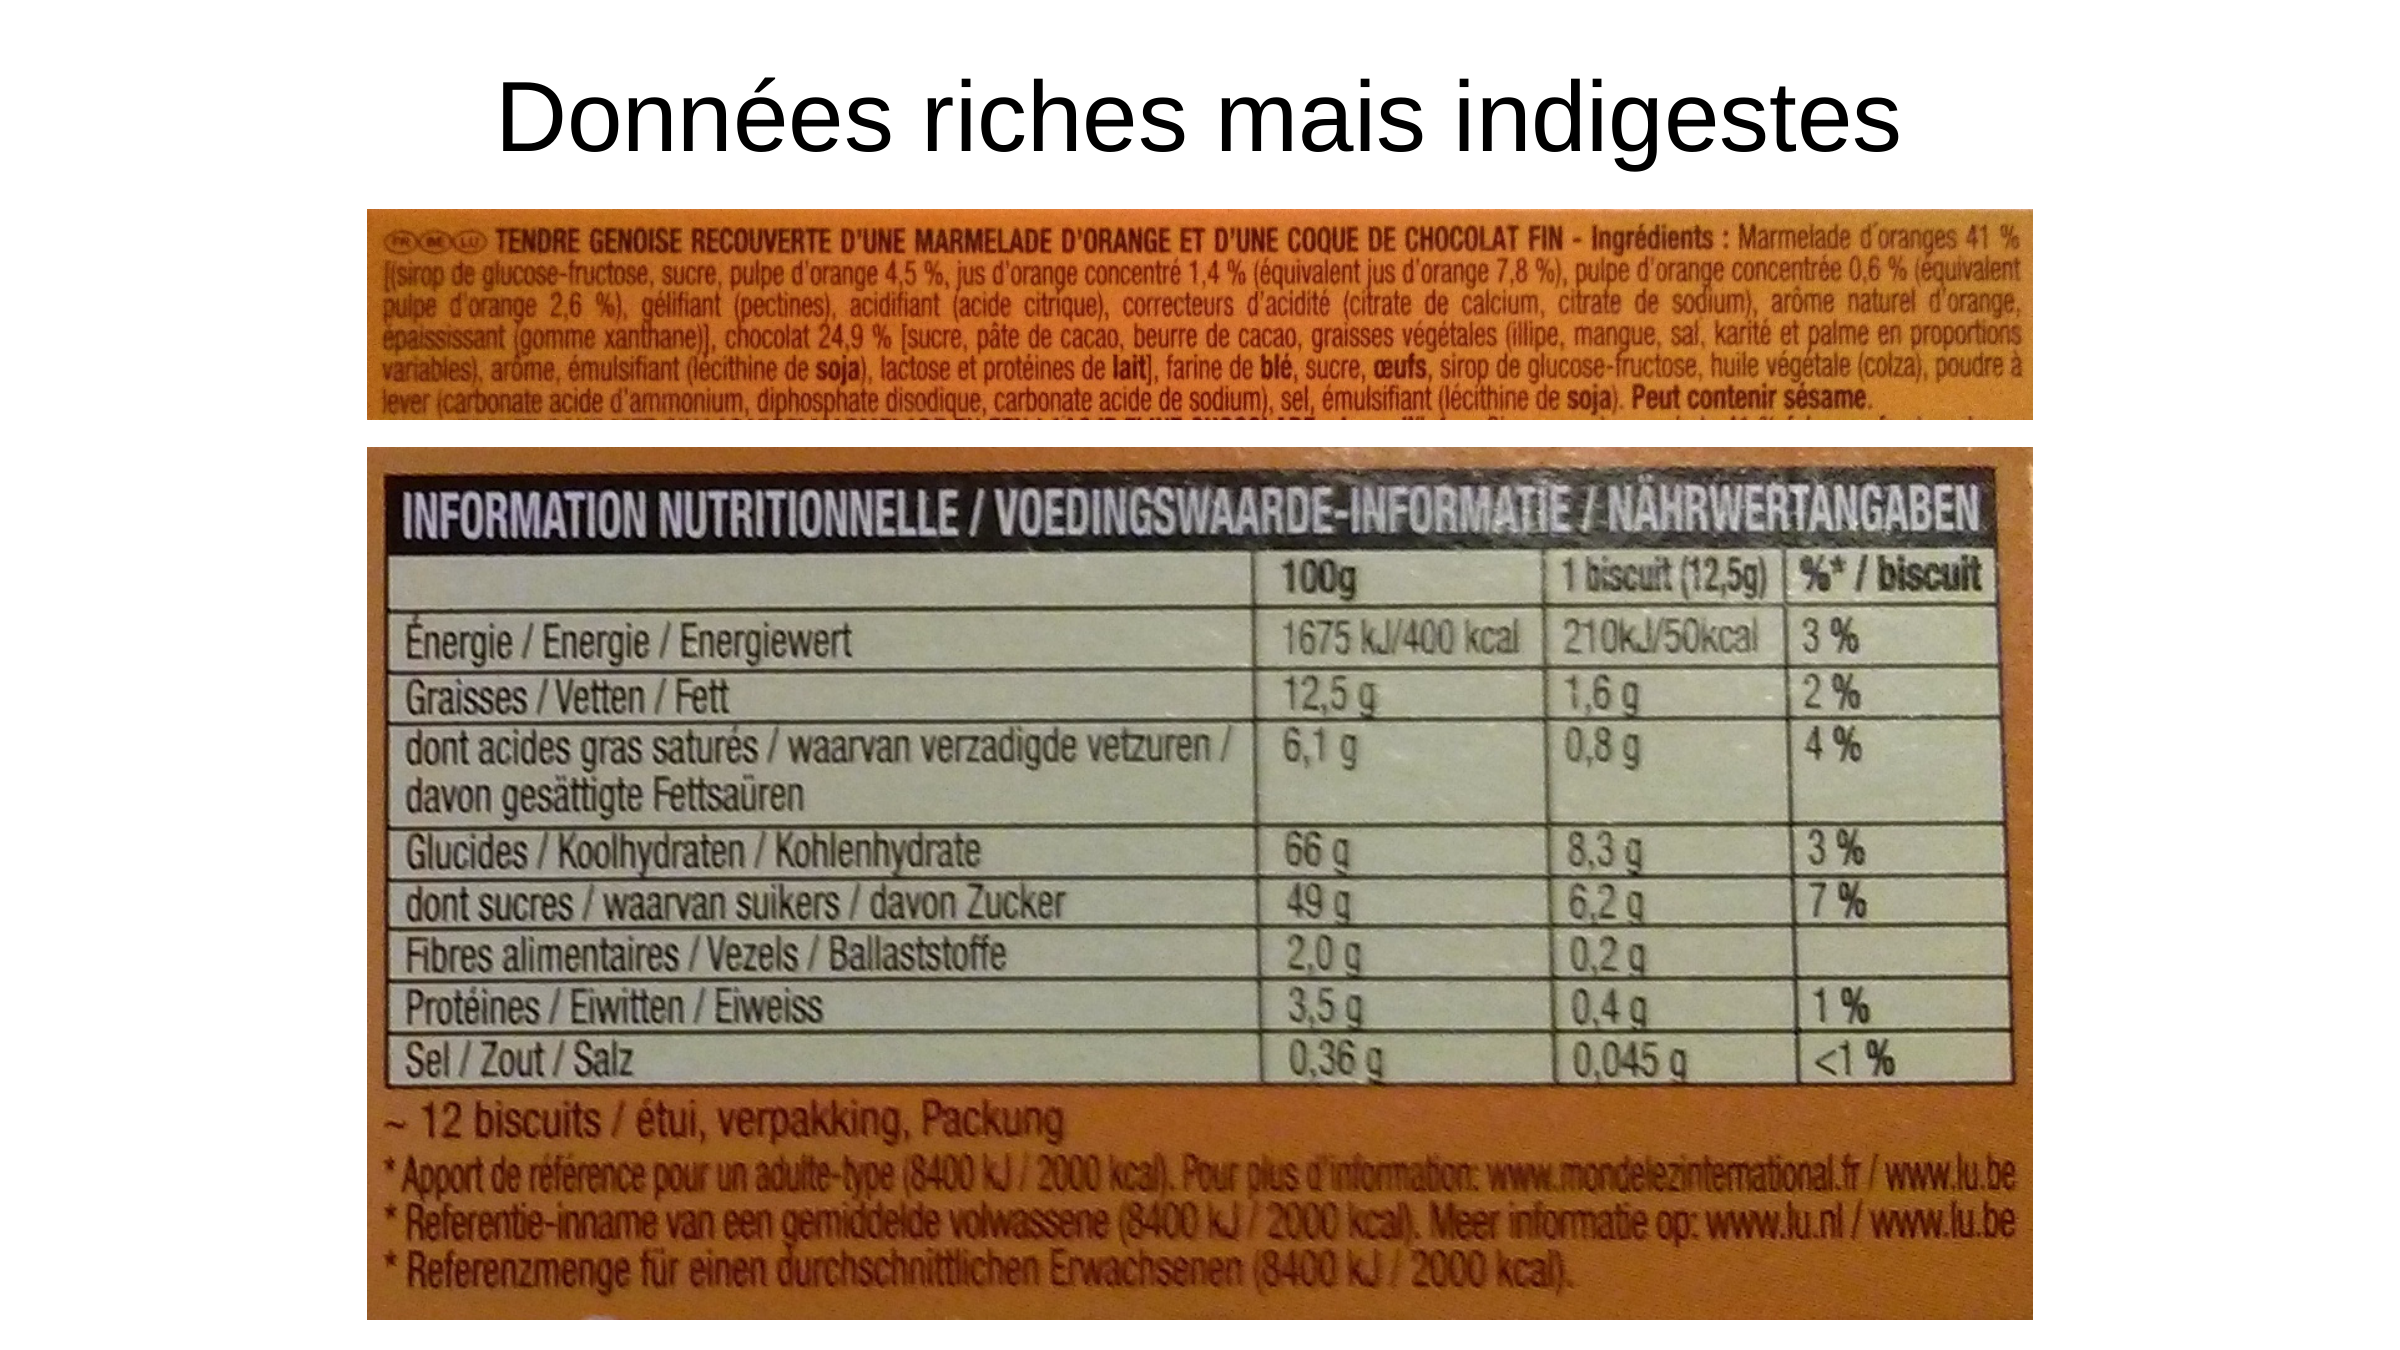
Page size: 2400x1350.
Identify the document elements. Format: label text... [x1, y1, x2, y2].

title Données riches mais indigestes [120, 53, 2280, 180]
picture [367, 209, 2033, 420]
picture [367, 447, 2033, 1321]
